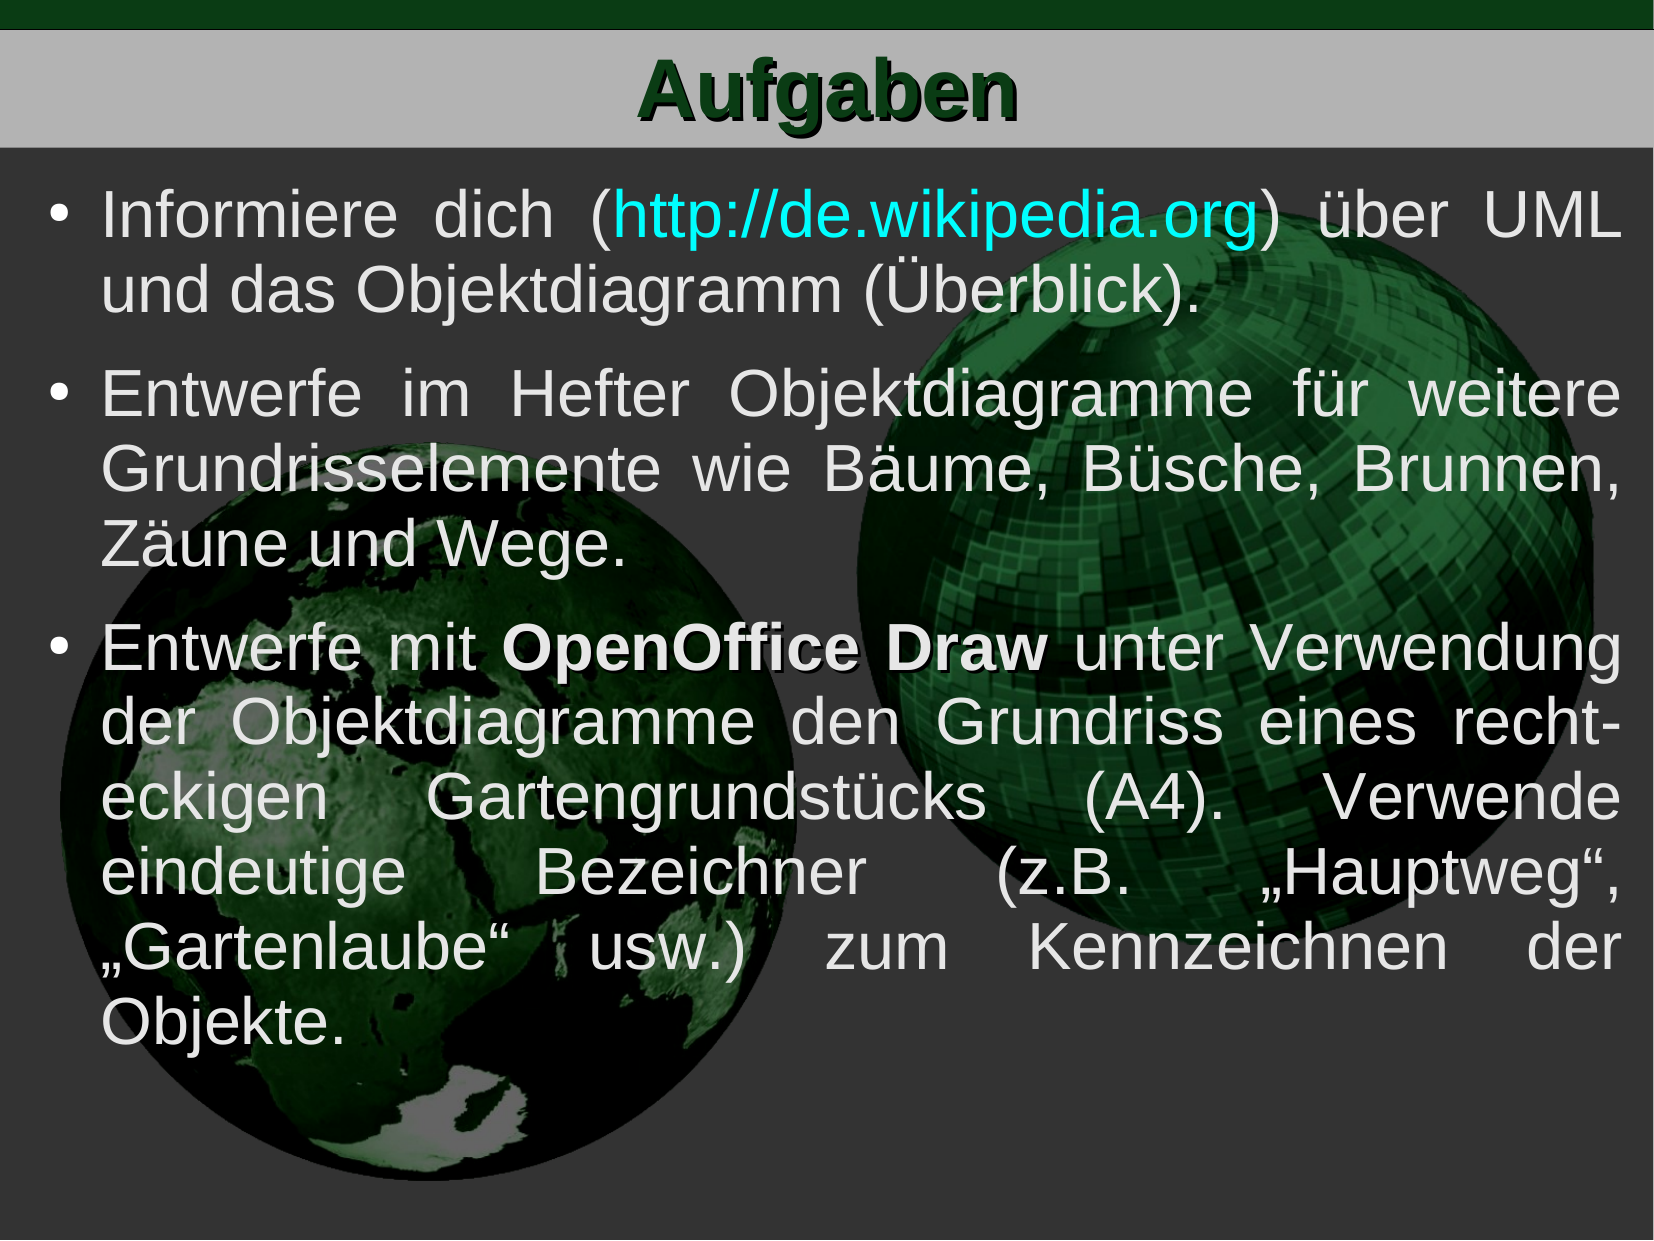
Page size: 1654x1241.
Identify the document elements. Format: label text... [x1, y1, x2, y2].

title Aufgaben [29, 29, 1625, 148]
list Informiere dich (http://de.wikipedia.org) über UML und das Objektdiagramm (Überblick). Entwerfe im Hefter Objektdiagramme für weitere Grundrisselemente wie Bäume, Büsche, Brunnen, Zäune und Wege. Entwerfe mit OpenOffice Draw unter Verwendung der Objektdiagramme den Grundriss eines recht-eckigen Gartengrundstücks (A4). Verwende eindeutige Bezeichner (z.B. „Hauptweg“, „Gartenlaube“ usw.) zum Kennzeichnen der Objekte. [29, 177, 1625, 1211]
